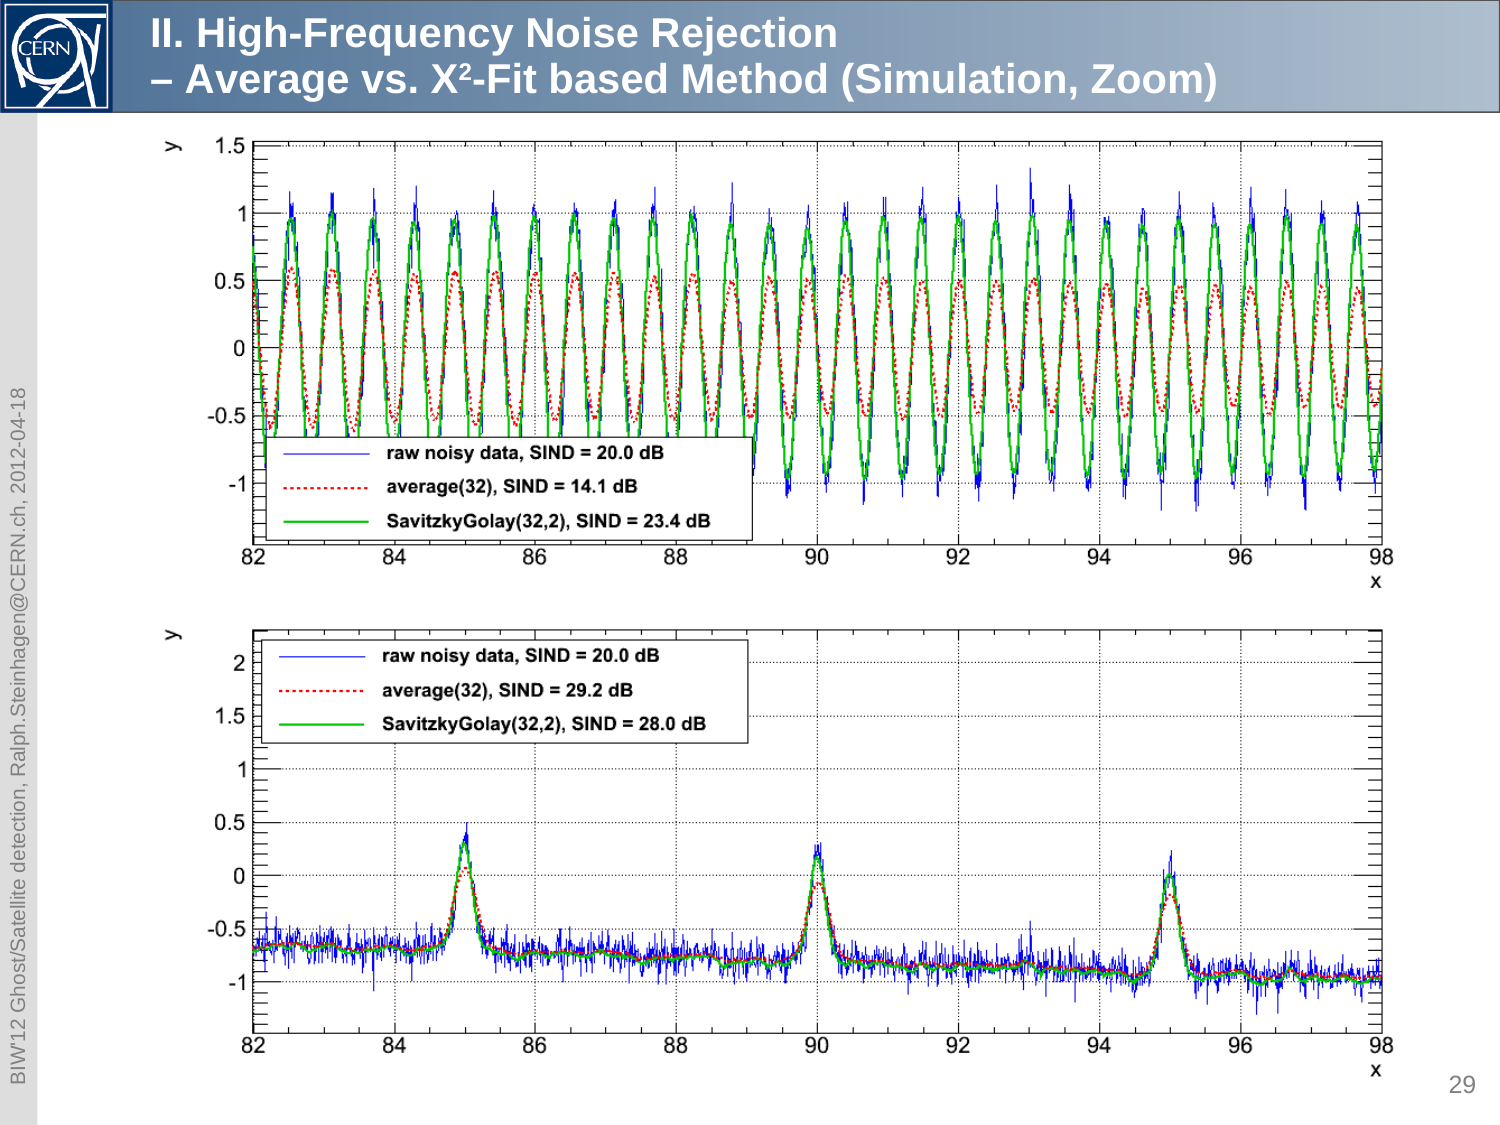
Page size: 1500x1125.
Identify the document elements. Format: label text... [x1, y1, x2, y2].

picture [0, 0, 113, 113]
picture [83, 123, 1423, 1100]
title II. High-Frequency Noise Rejection – Average vs. X2-Fit based Method (Simulation, Zoom) [150, 0, 1348, 113]
